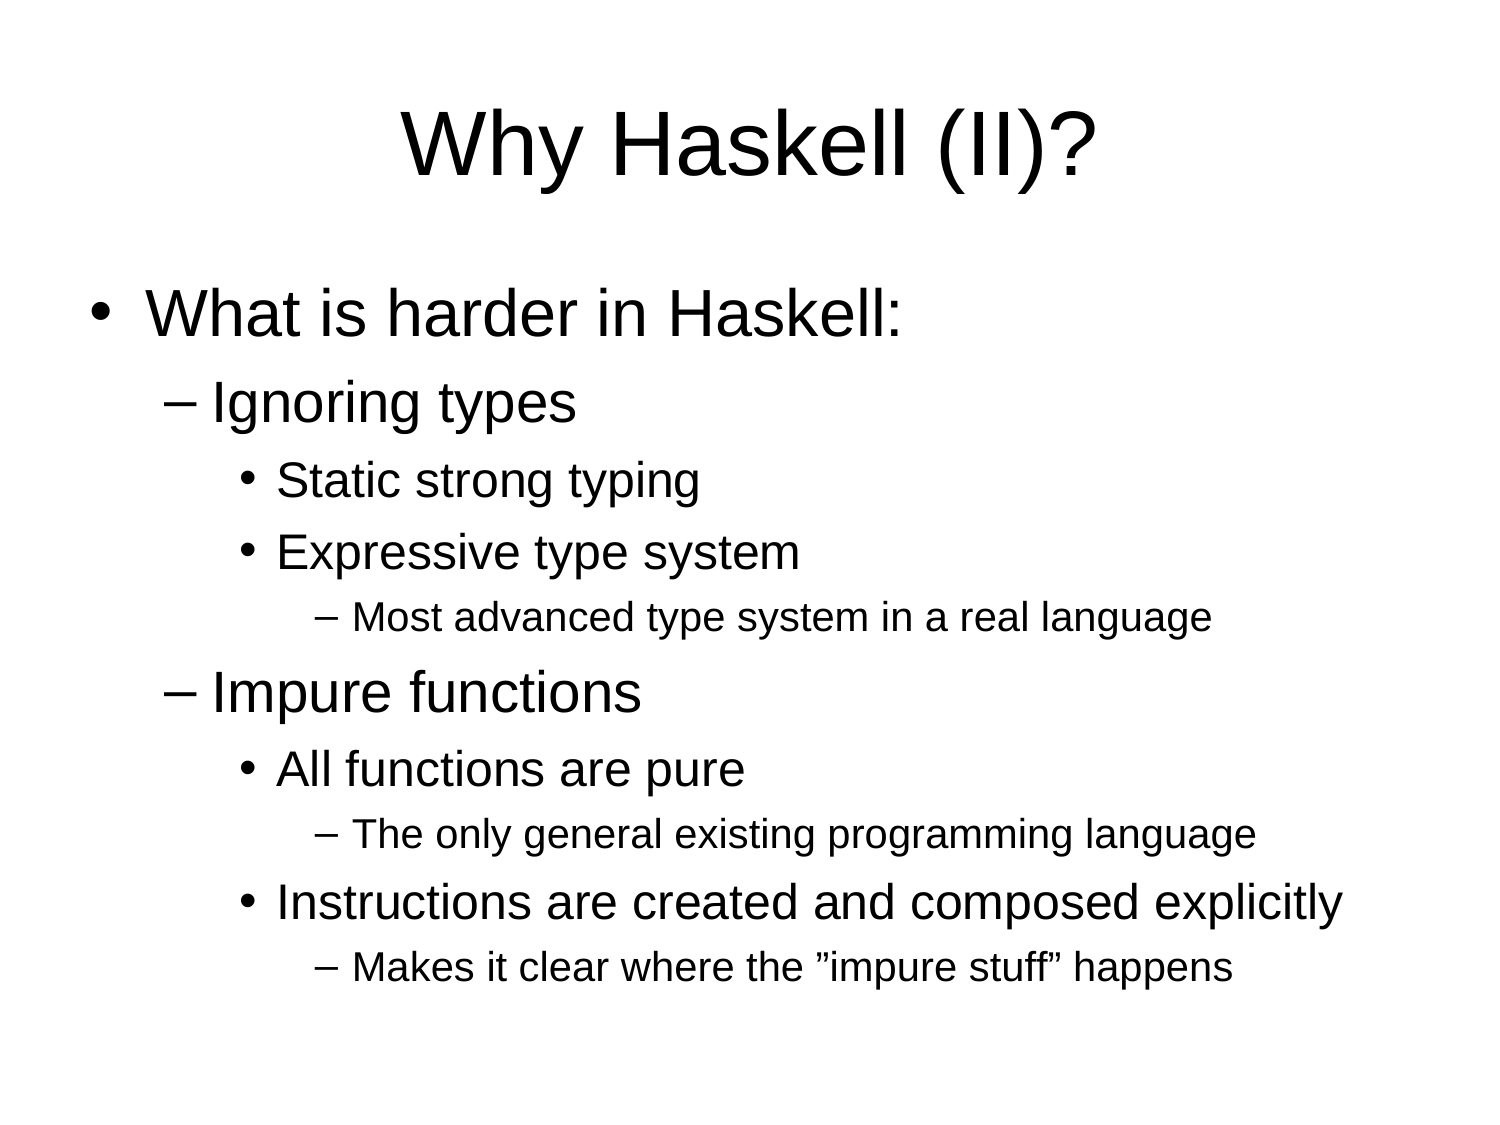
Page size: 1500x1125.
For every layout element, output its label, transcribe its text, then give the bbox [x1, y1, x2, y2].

title Why Haskell (II)? [75, 45, 1426, 233]
list What is harder in Haskell: Ignoring types Static strong typing Expressive type system Most advanced type system in a real language Impure functions All functions are pure The only general existing programming language Instructions are created and composed explicitly Makes it clear where the ”impure stuff” happens [75, 262, 1426, 1005]
